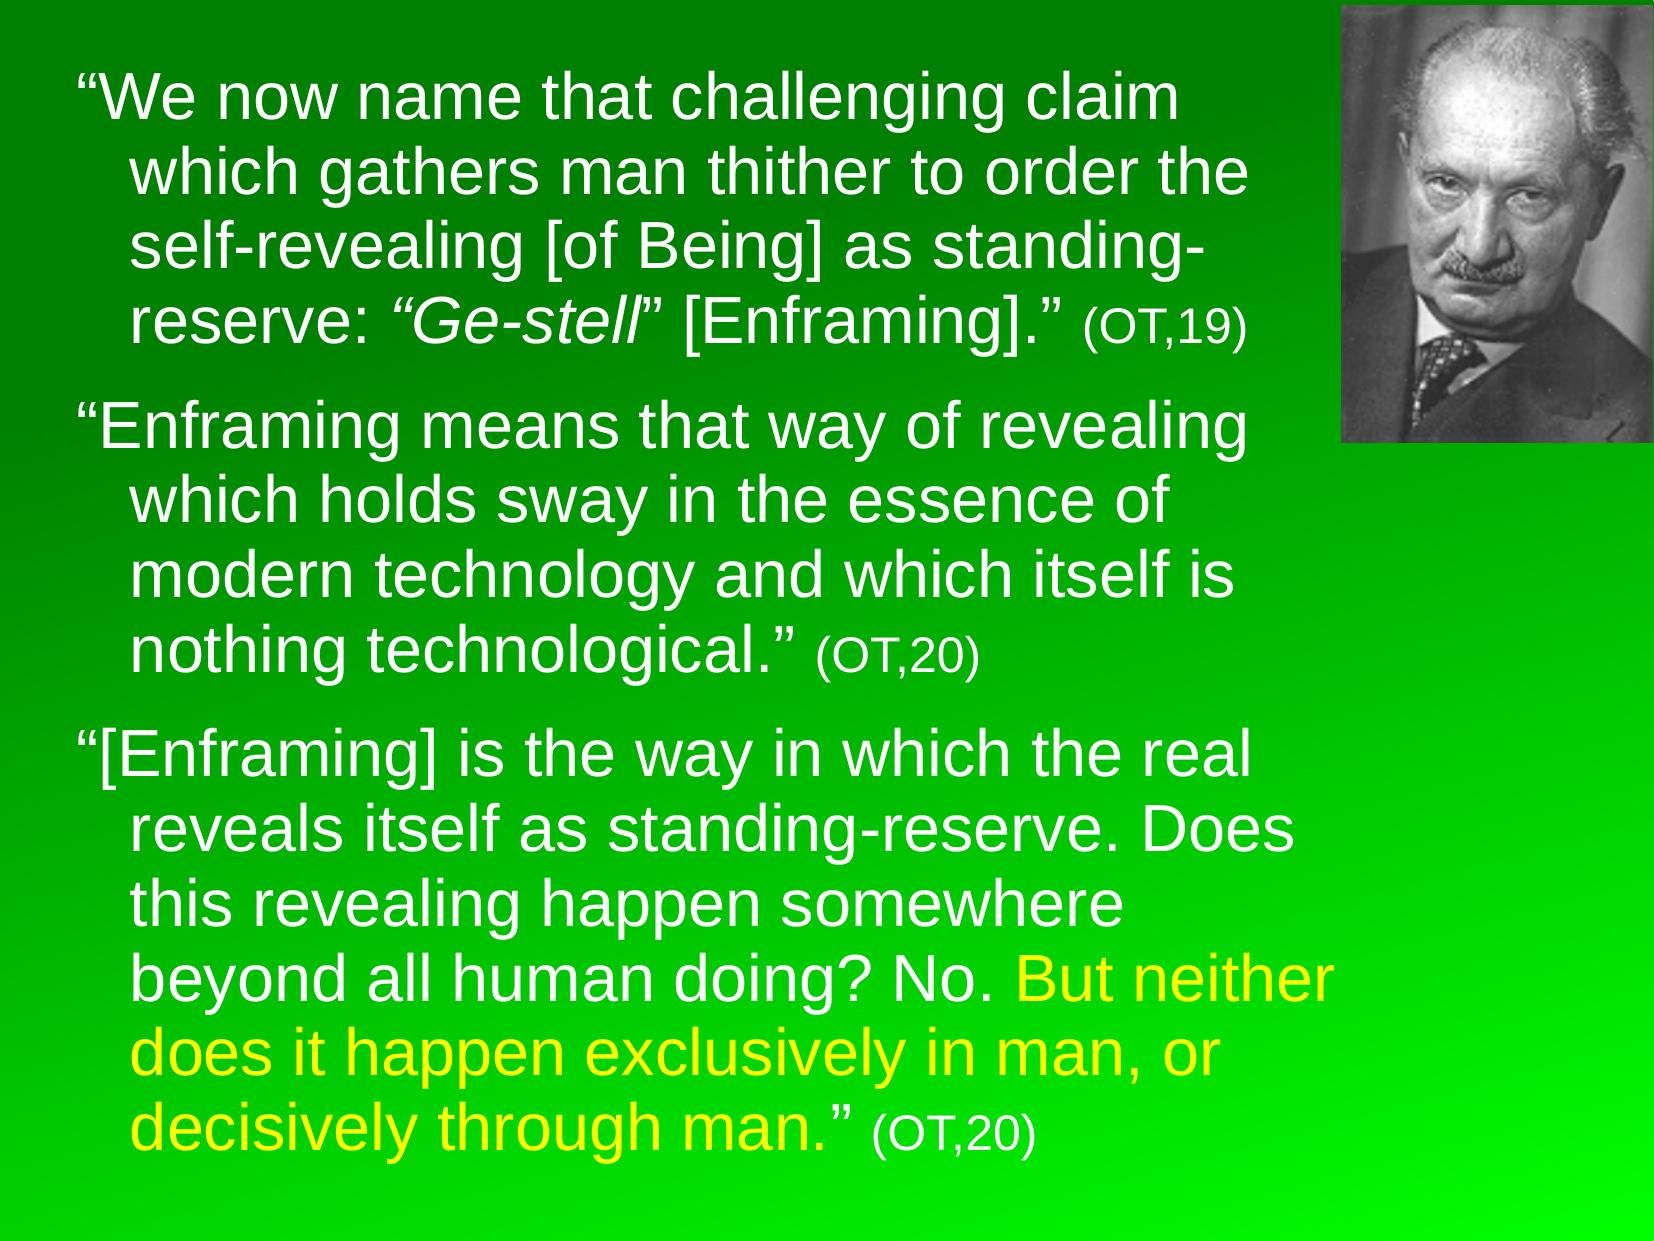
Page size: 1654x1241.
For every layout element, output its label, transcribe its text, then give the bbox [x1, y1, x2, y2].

list “We now name that challenging claim which gathers man thither to order the self-revealing [of Being] as standing-reserve: “Ge-stell” [Enframing].” (OT,19) “Enframing means that way of revealing which holds sway in the essence of modern technology and which itself is nothing technological.” (OT,20) “[Enframing] is the way in which the real reveals itself as standing-reserve. Does this revealing happen somewhere beyond all human doing? No. But neither does it happen exclusively in man, or decisively through man.” (OT,20) [59, 59, 1359, 1165]
picture [1341, 5, 1654, 443]
